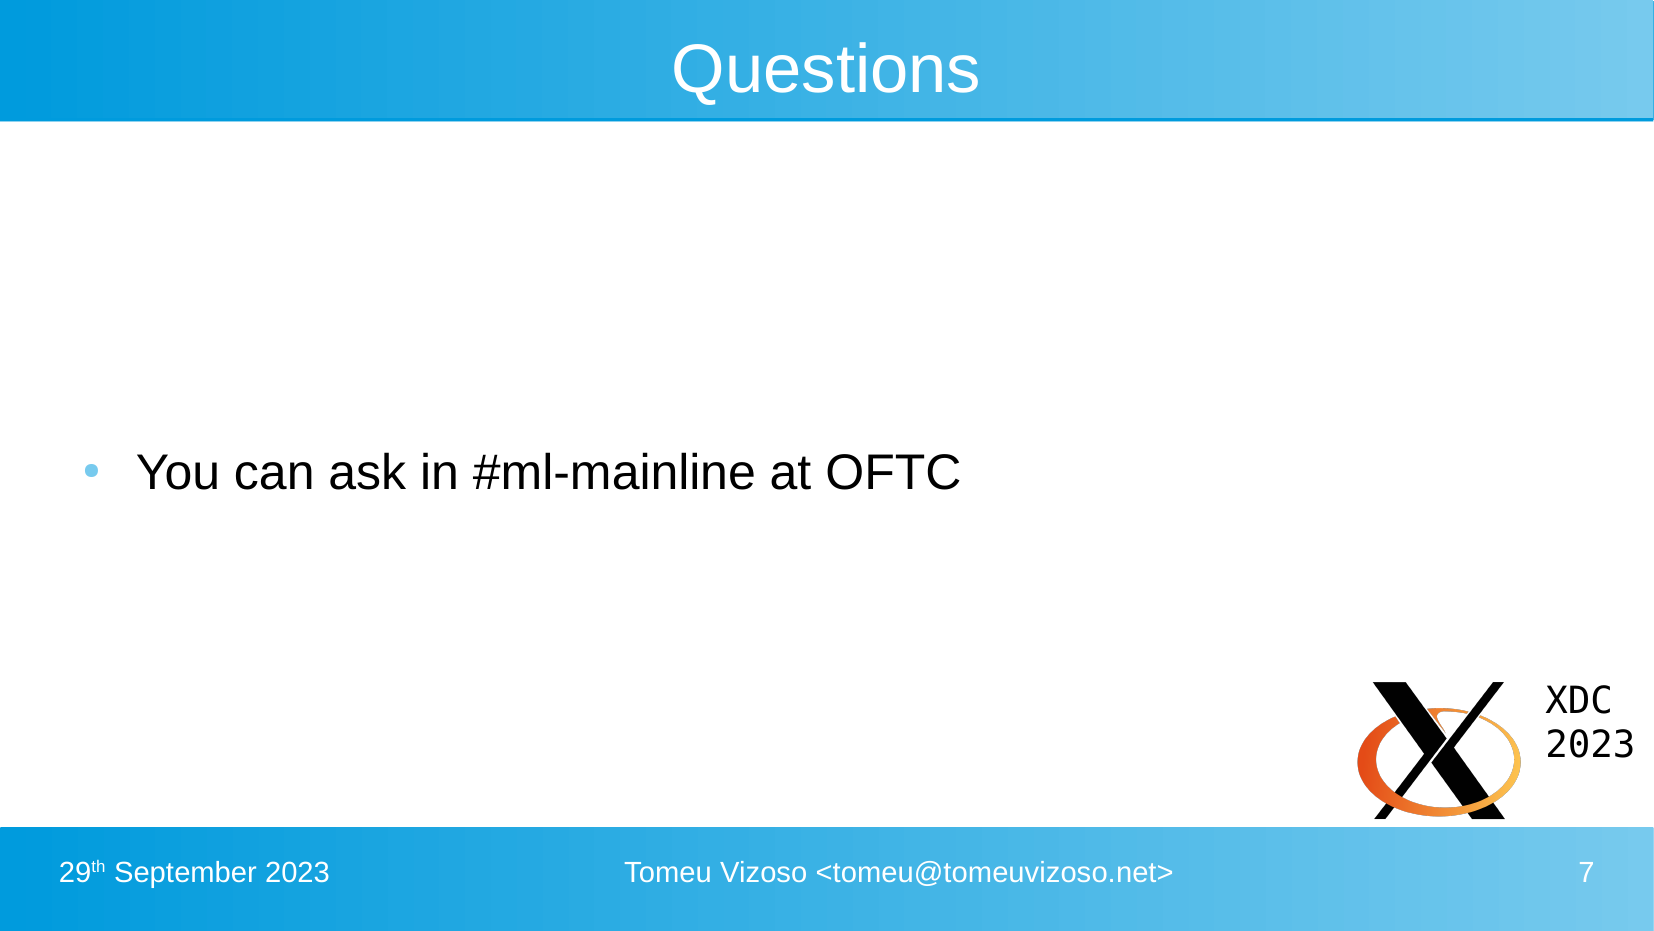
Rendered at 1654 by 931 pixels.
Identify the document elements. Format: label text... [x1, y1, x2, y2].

title Questions [59, 29, 1595, 108]
picture [1342, 768, 1536, 828]
list You can ask in #ml-mainline at OFTC [64, 177, 1601, 768]
